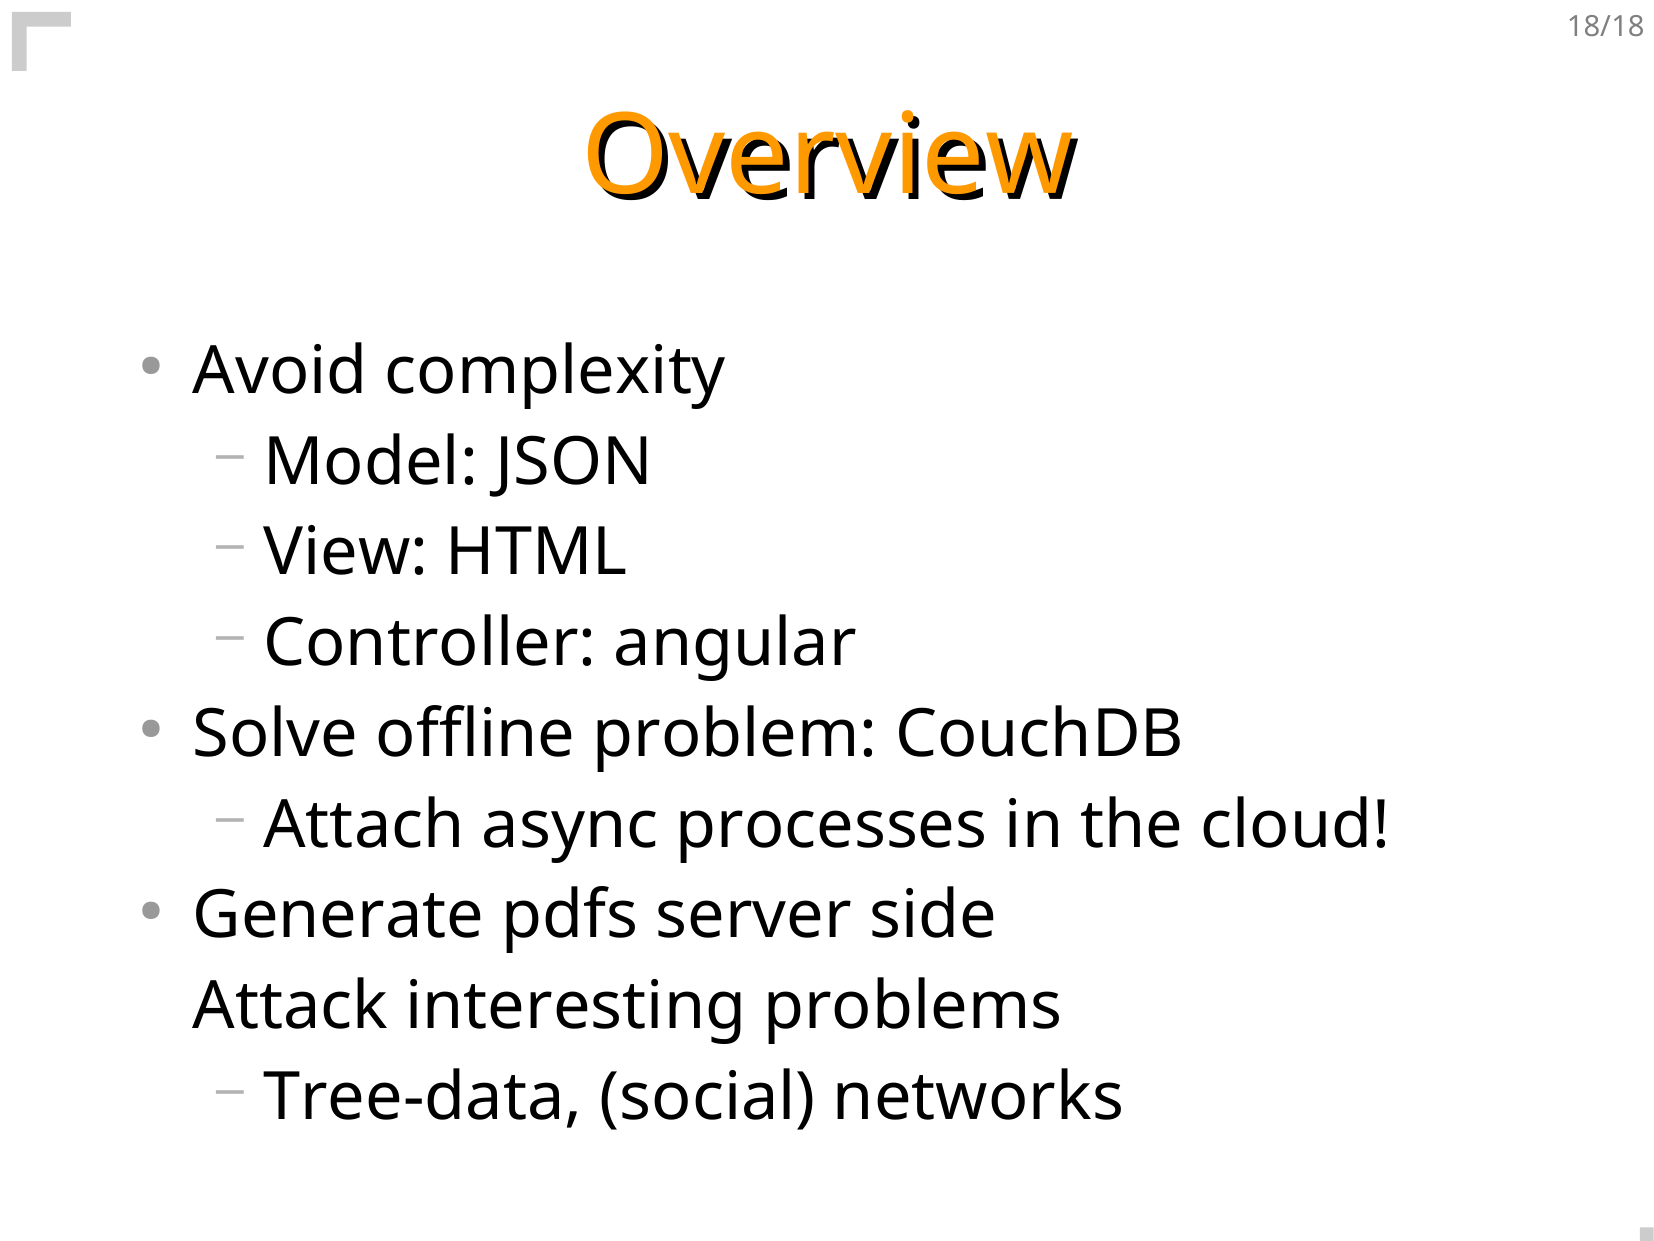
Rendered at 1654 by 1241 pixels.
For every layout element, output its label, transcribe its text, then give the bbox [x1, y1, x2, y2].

list Avoid complexity Model: JSON View: HTML Controller: angular Solve offline problem: CouchDB Attach async processes in the cloud! Generate pdfs server side Attack interesting problems Tree-data, (social) networks [121, 322, 1561, 1132]
title Overview [121, 46, 1534, 254]
